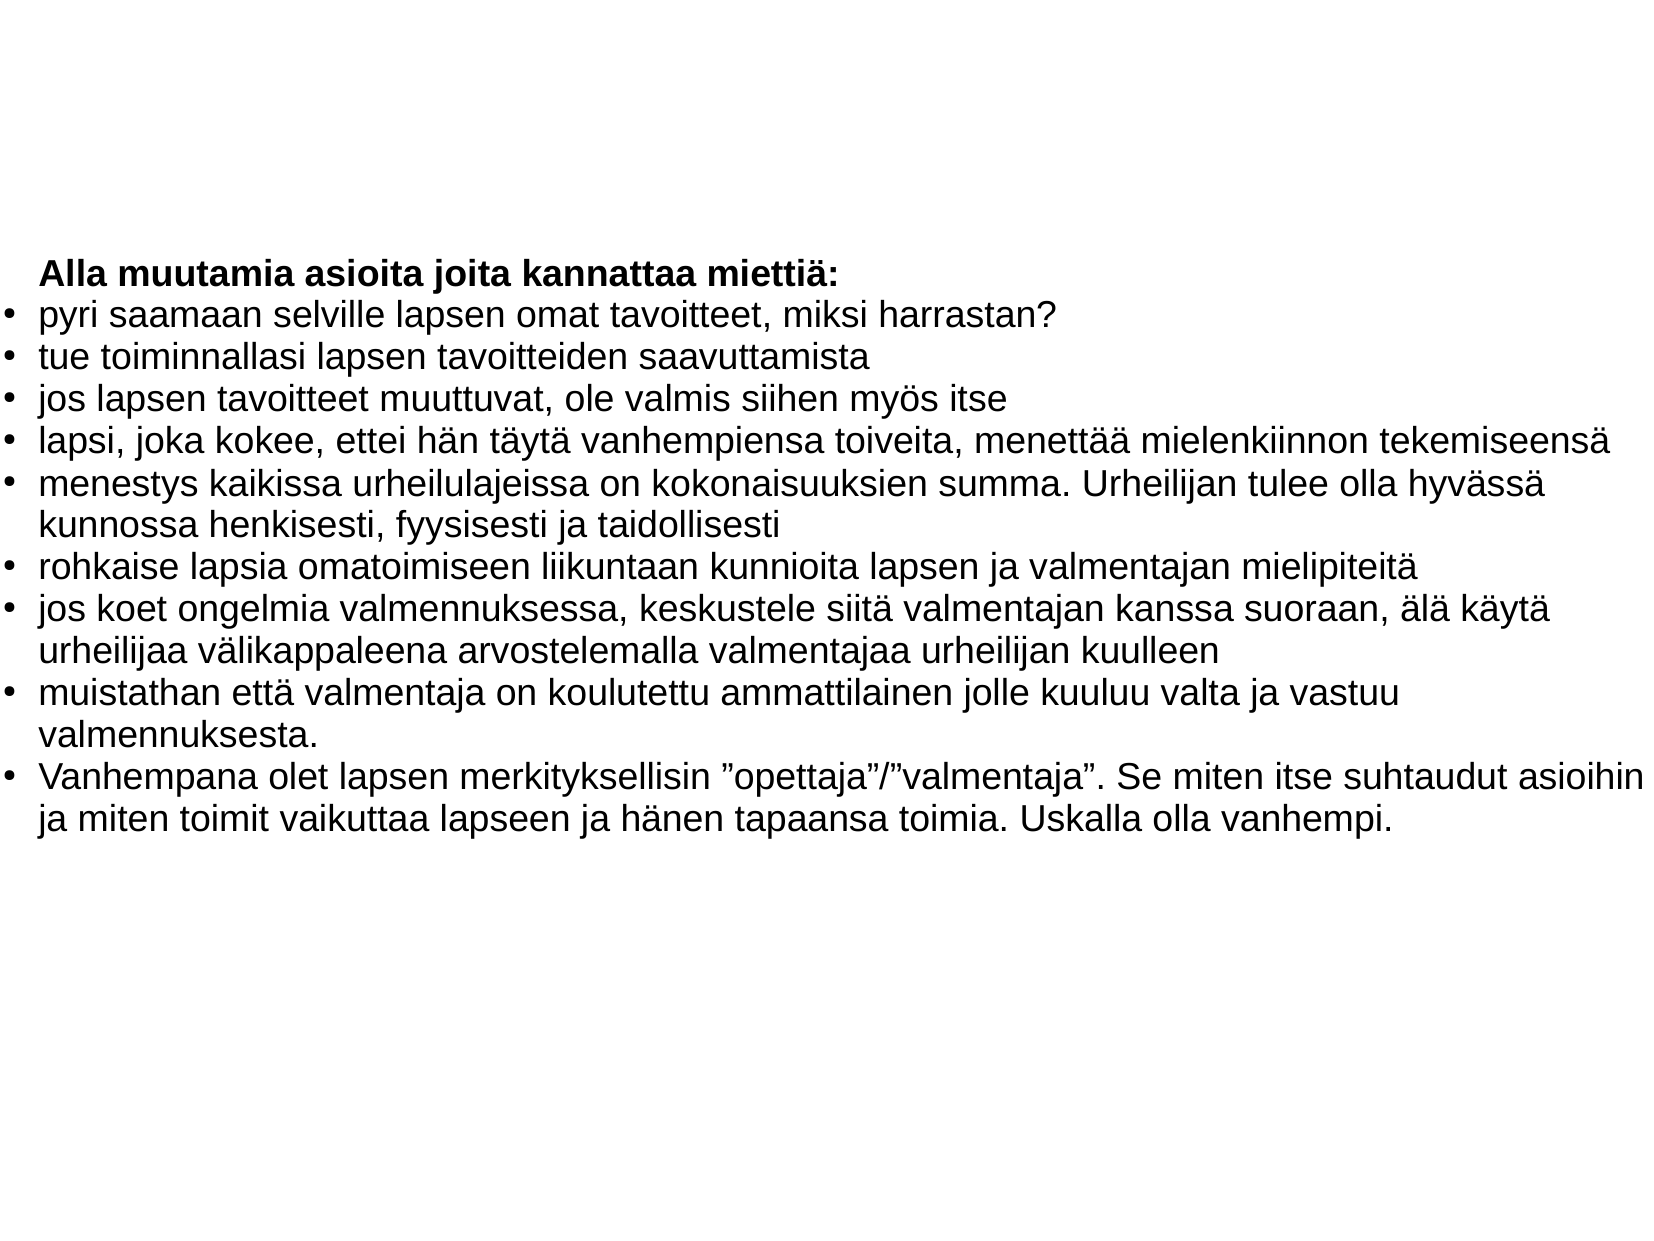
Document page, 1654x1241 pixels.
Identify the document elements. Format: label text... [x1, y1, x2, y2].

text_box Alla muutamia asioita joita kannattaa miettiä: pyri saamaan selville lapsen omat tavoitteet, miksi harrastan? tue toiminnallasi lapsen tavoitteiden saavuttamista jos lapsen tavoitteet muuttuvat, ole valmis siihen myös itse lapsi, joka kokee, ettei hän täytä vanhempiensa toiveita, menettää mielenkiinnon tekemiseensä menestys kaikissa urheilulajeissa on kokonaisuuksien summa. Urheilijan tulee olla hyvässä kunnossa henkisesti, fyysisesti ja taidollisesti rohkaise lapsia omatoimiseen liikuntaan kunnioita lapsen ja valmentajan mielipiteitä jos koet ongelmia valmennuksessa, keskustele siitä valmentajan kanssa suoraan, älä käytä urheilijaa välikappaleena arvostelemalla valmentajaa urheilijan kuulleen muistathan että valmentaja on koulutettu ammattilainen jolle kuuluu valta ja vastuu valmennuksesta. Vanhempana olet lapsen merkityksellisin ”opettaja”/”valmentaja”. Se miten itse suhtaudut asioihin ja miten toimit vaikuttaa lapseen ja hänen tapaansa toimia. Uskalla olla vanhempi. [0, 244, 1654, 910]
